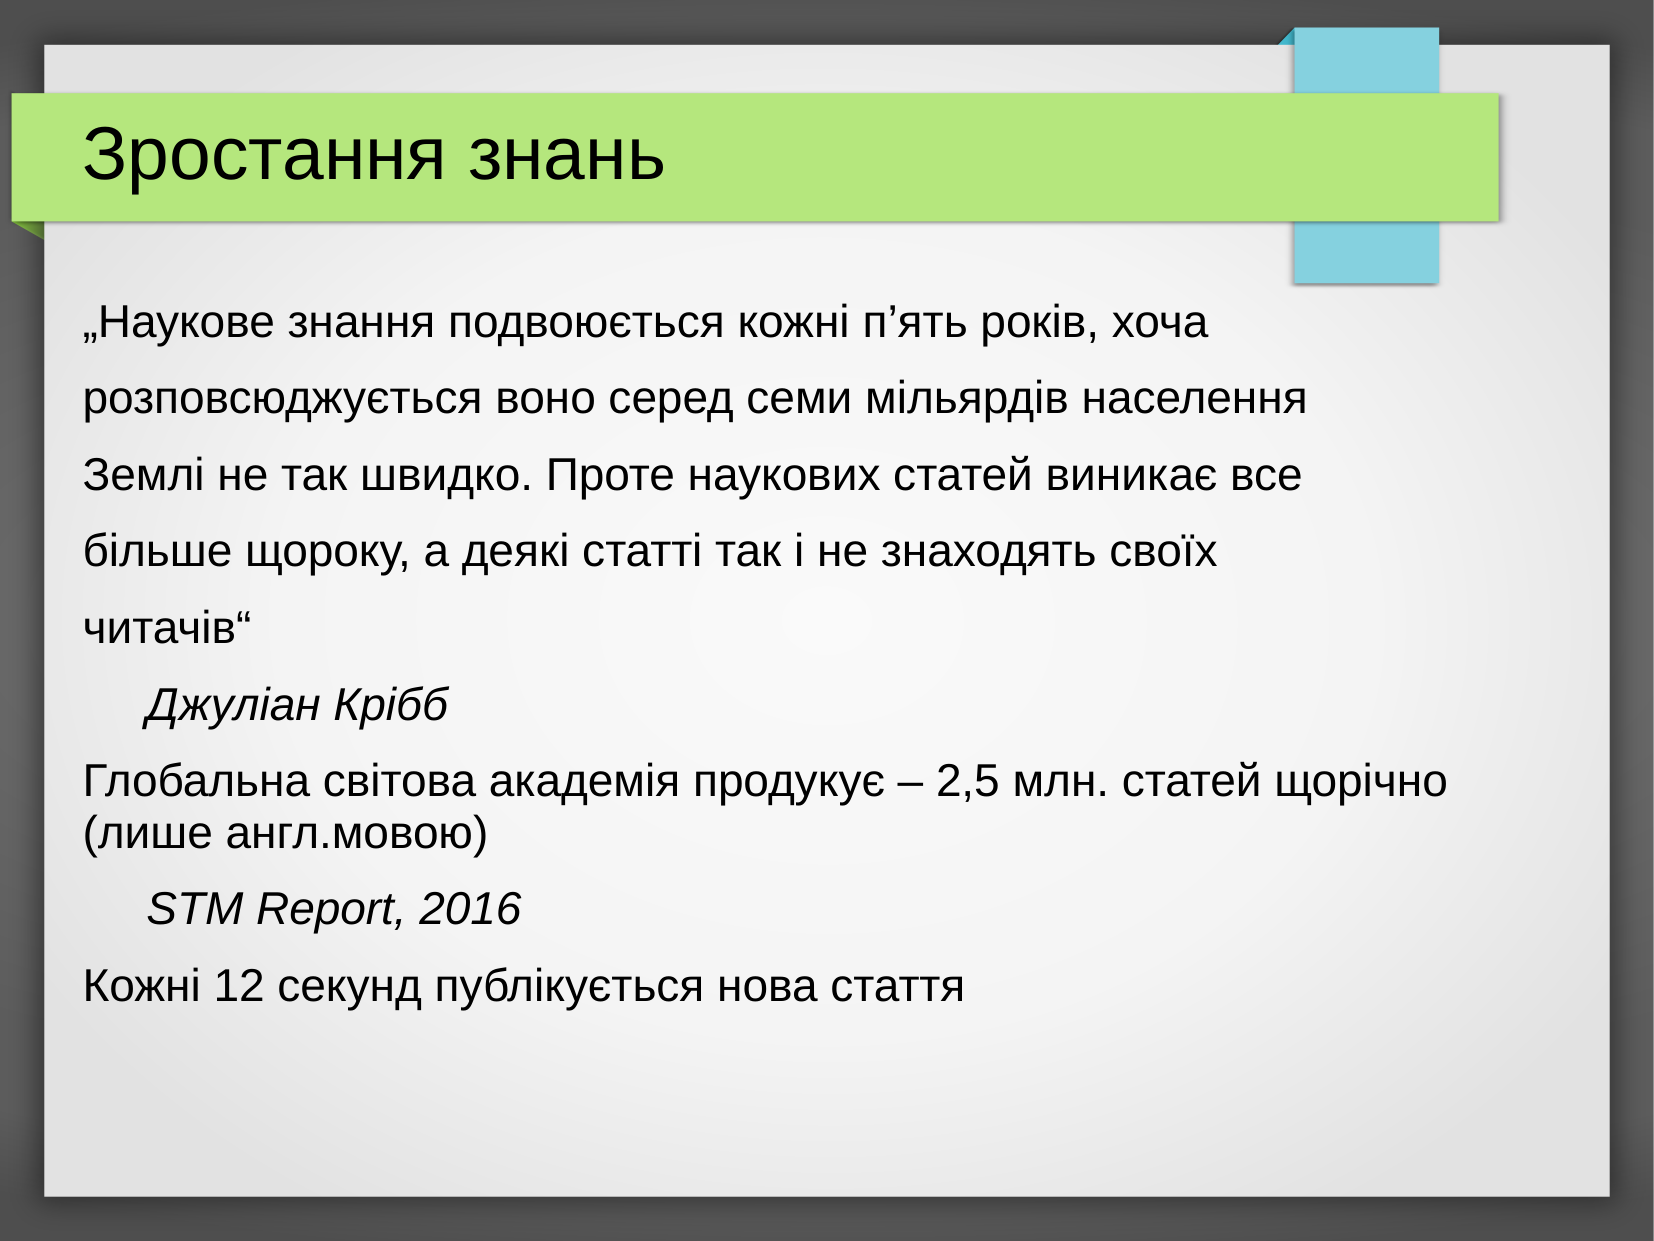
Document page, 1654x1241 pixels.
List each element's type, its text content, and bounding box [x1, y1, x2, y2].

list „Наукове знання подвоюється кожні п’ять років, хоча розповсюджується воно серед семи мільярдів населення Землі не так швидко. Проте наукових статей виникає все більше щороку, а деякі статті так і не знаходять своїх читачів“ Джуліан Крібб Глобальна світова академія продукує – 2,5 млн. статей щорічно (лише англ.мовою) STM Report, 2016 Кожні 12 секунд публікується нова стаття [82, 295, 1571, 1015]
picture [0, 0, 1654, 1241]
title Зростання знань [82, 94, 1264, 213]
